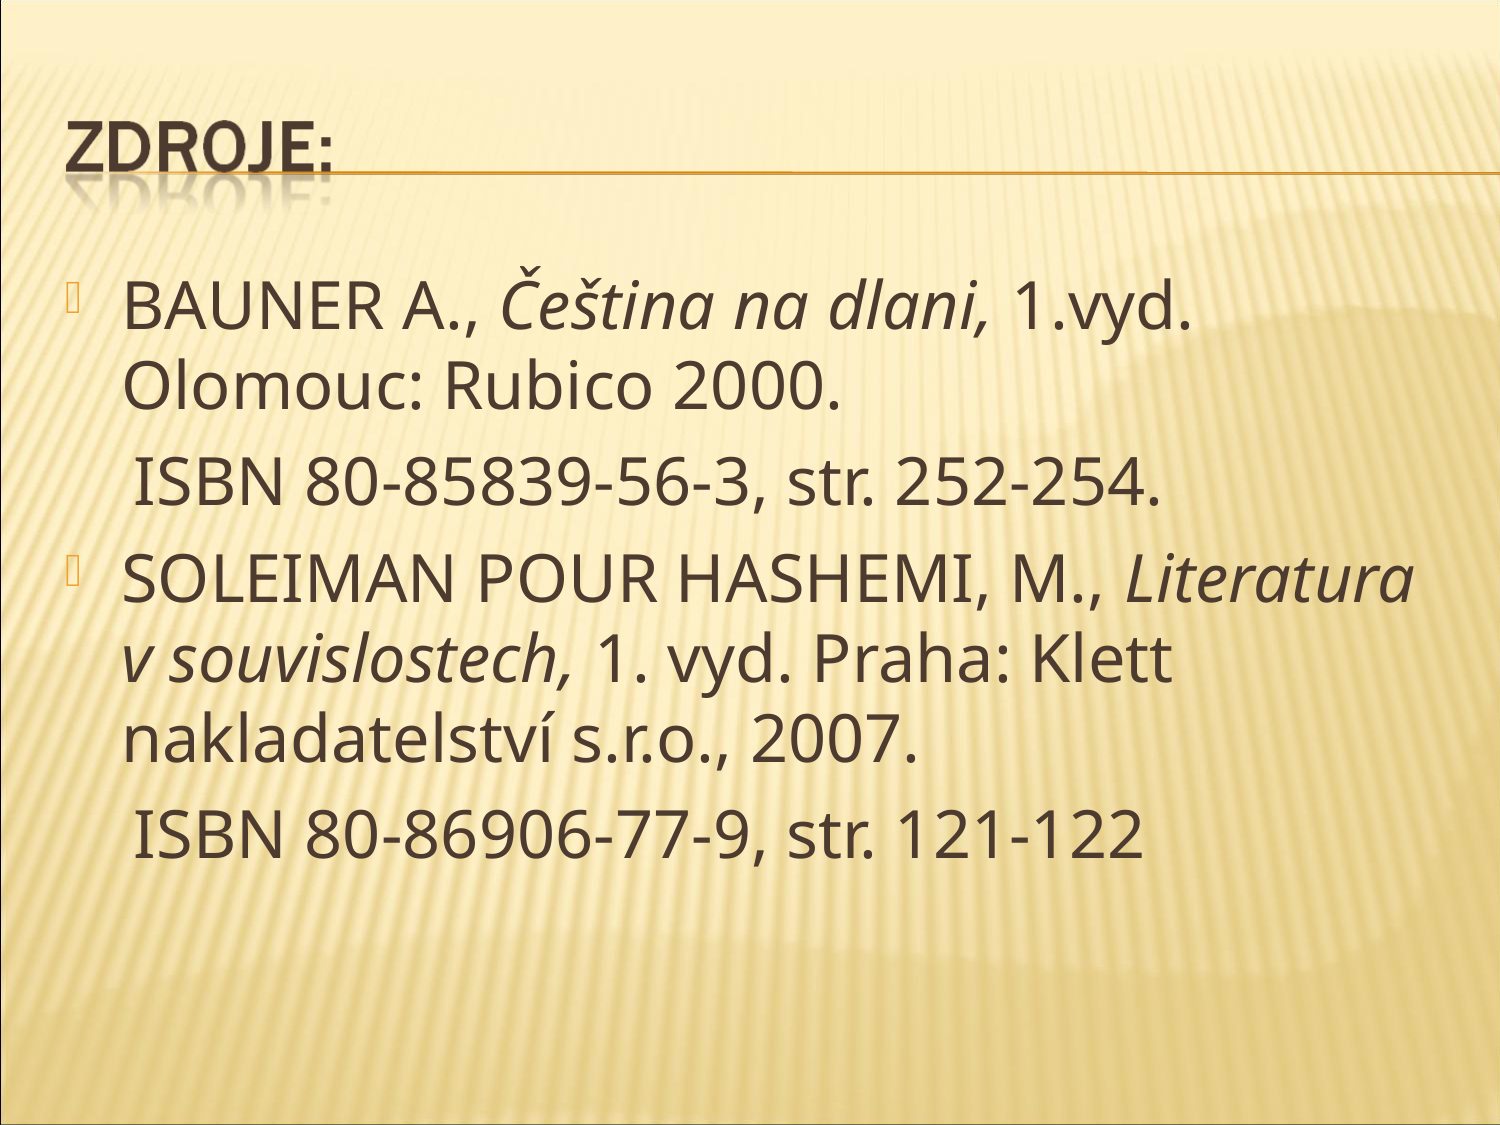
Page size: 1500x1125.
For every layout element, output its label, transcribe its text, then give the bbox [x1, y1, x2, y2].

picture [0, 0, 1500, 1125]
list BAUNER A., Čeština na dlani, 1.vyd. Olomouc: Rubico 2000. ISBN 80-85839-56-3, str. 252-254. SOLEIMAN POUR HASHEMI, M., Literatura v souvislostech, 1. vyd. Praha: Klett nakladatelství s.r.o., 2007. ISBN 80-86906-77-9, str. 121-122 [50, 254, 1476, 1073]
text_box [16, 73, 1477, 264]
